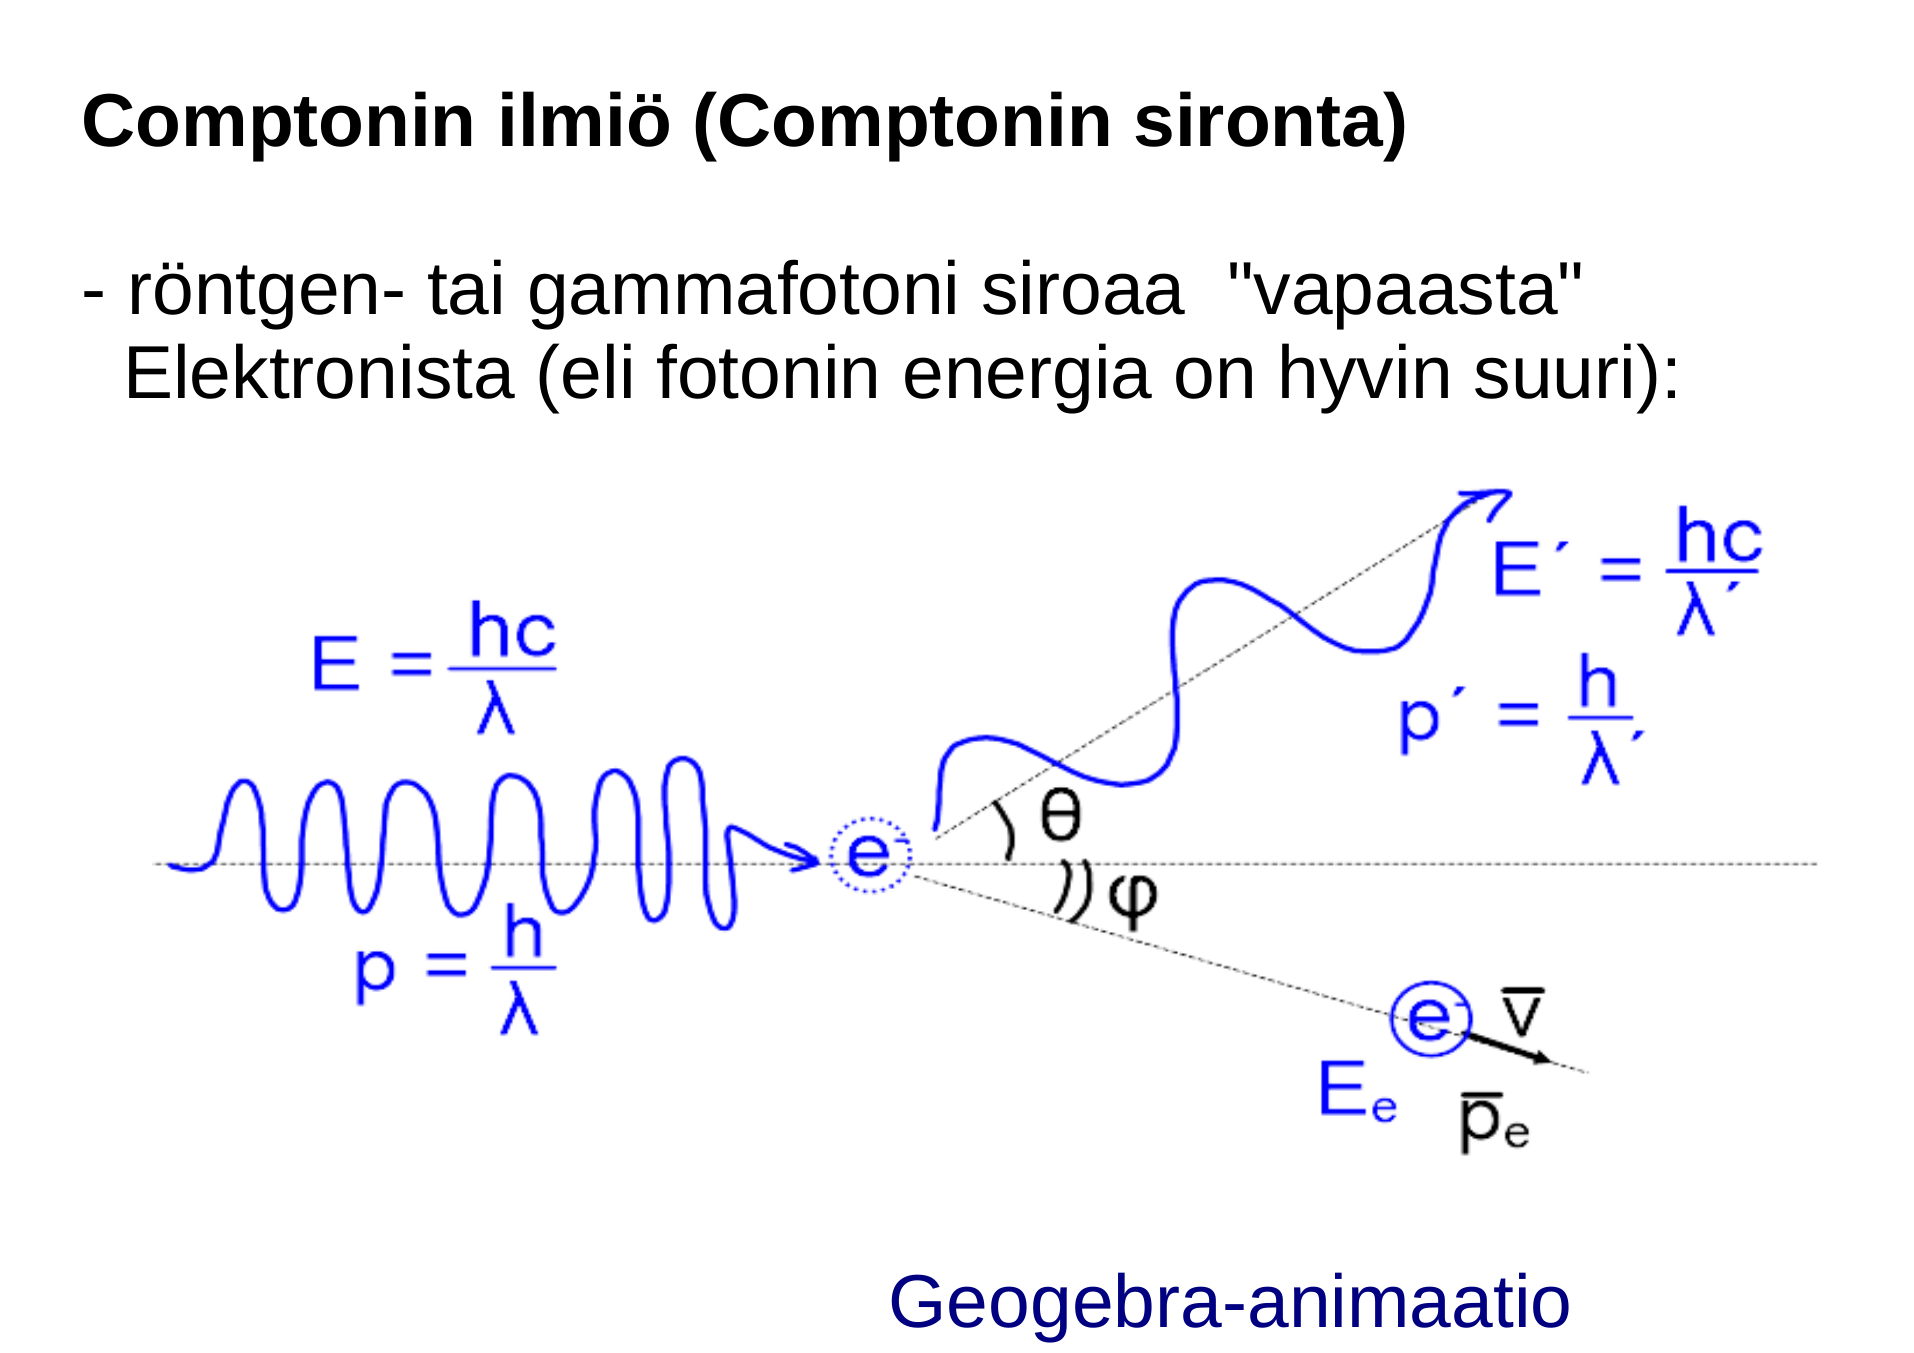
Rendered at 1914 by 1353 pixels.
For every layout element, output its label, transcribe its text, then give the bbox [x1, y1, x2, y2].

picture [152, 450, 1818, 1184]
text_box Geogebra-animaatio [874, 1251, 1588, 1351]
text_box Comptonin ilmiö (Comptonin sironta) - röntgen- tai gammafotoni siroaa "vapaasta" Elektronista (eli fotonin energia on hyvin suuri): [66, 70, 1878, 422]
